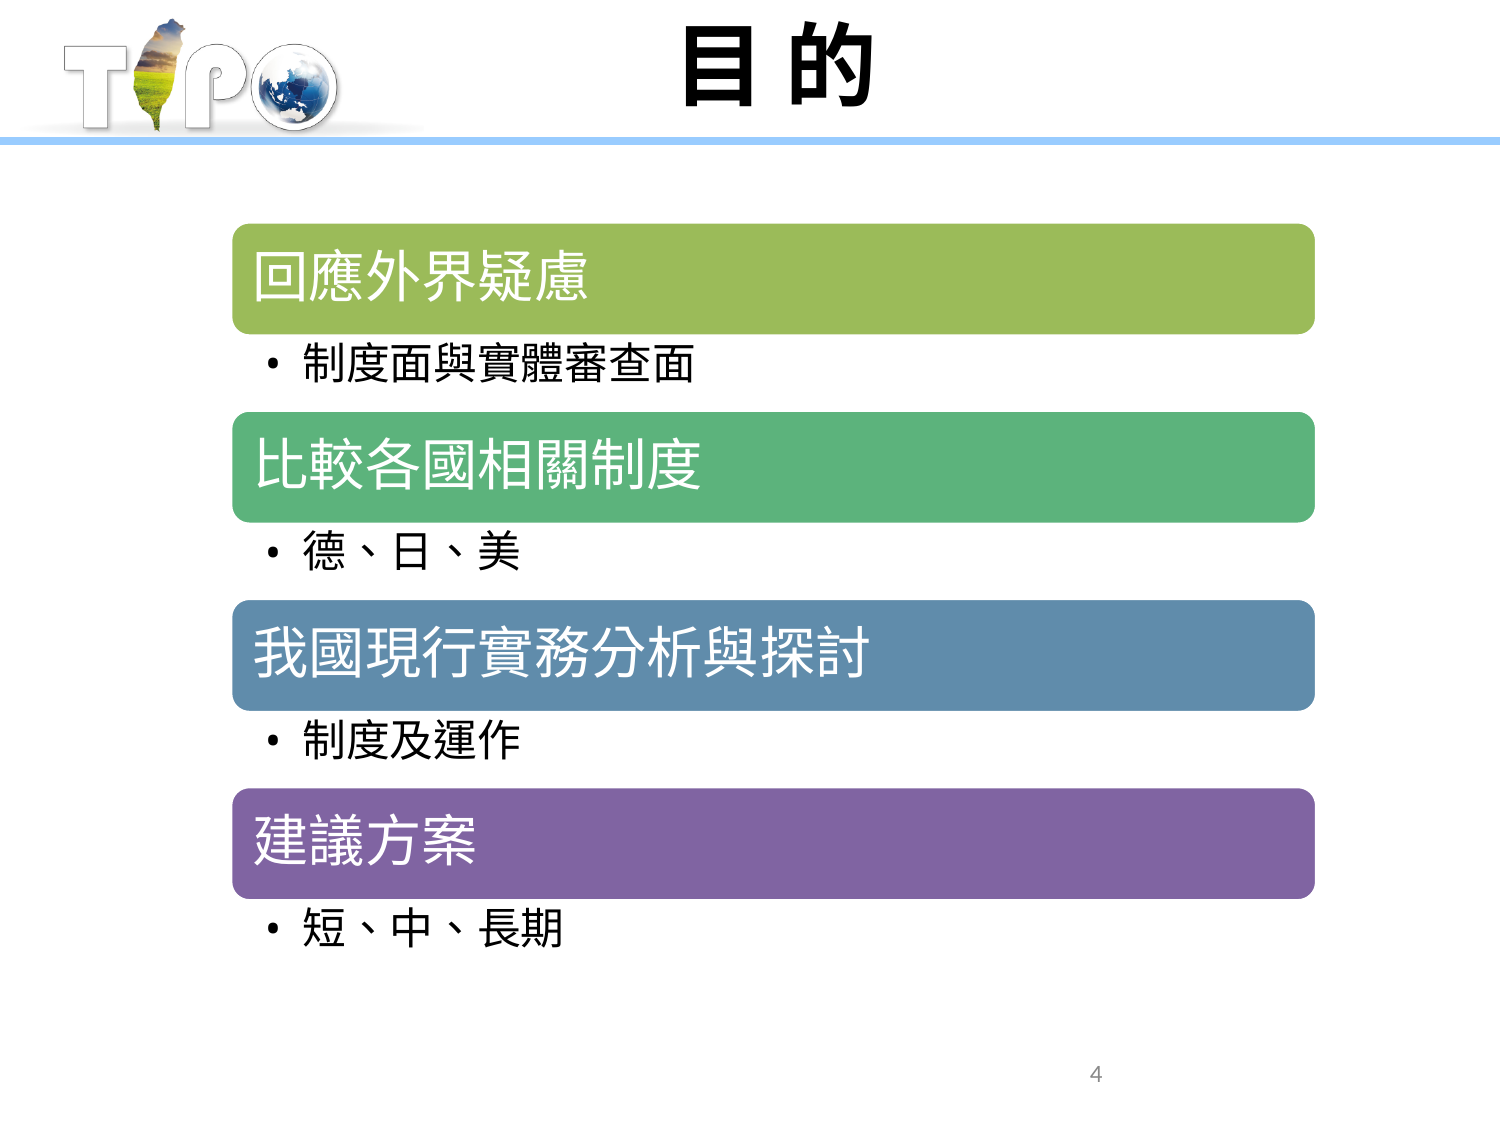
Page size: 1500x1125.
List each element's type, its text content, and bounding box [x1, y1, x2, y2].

text_box 回應外界疑慮 [230, 221, 1318, 336]
text_box 制度面與實體審查面 [230, 336, 1318, 410]
text_box 制度及運作 [230, 712, 1318, 787]
title 目 的 [100, 0, 1451, 188]
text_box 短、中、長期 [230, 901, 1318, 975]
text_box 我國現行實務分析與探討 [230, 597, 1318, 712]
text_box 德、日、美 [230, 524, 1318, 598]
text_box 3 [1074, 1042, 1426, 1103]
text_box 比較各國相關制度 [230, 409, 1318, 524]
text_box 建議方案 [230, 786, 1318, 901]
